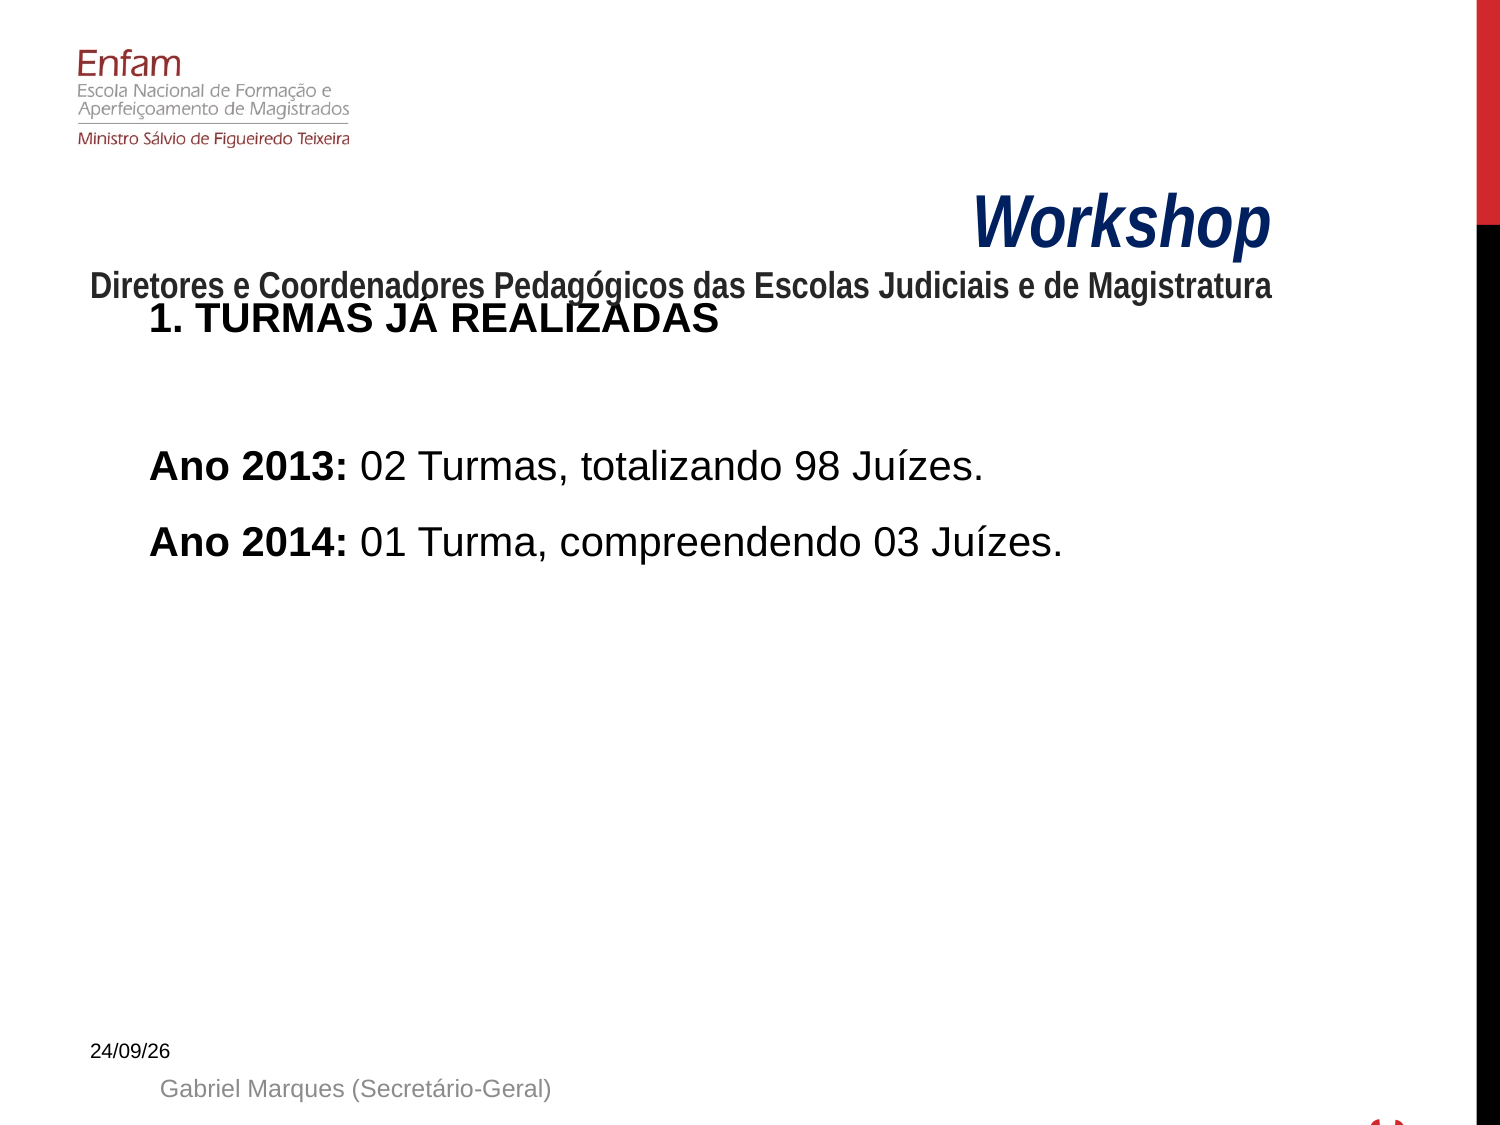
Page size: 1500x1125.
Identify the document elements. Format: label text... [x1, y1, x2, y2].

text_box Workshop Diretores e Coordenadores Pedagógicos das Escolas Judiciais e de Magistratura [74, 45, 1425, 233]
text_box 2014/3/24 [75, 1012, 638, 1063]
text_box [1367, 1103, 1428, 1125]
list 1. TURMAS JÁ REALIZADAS Ano 2013: 02 Turmas, totalizando 98 Juízes. Ano 2014: 01 Turma, compreendendo 03 Juízes. [75, 287, 1325, 1005]
text_box Gabriel Marques (Secretário-Geral) [75, 1065, 638, 1112]
